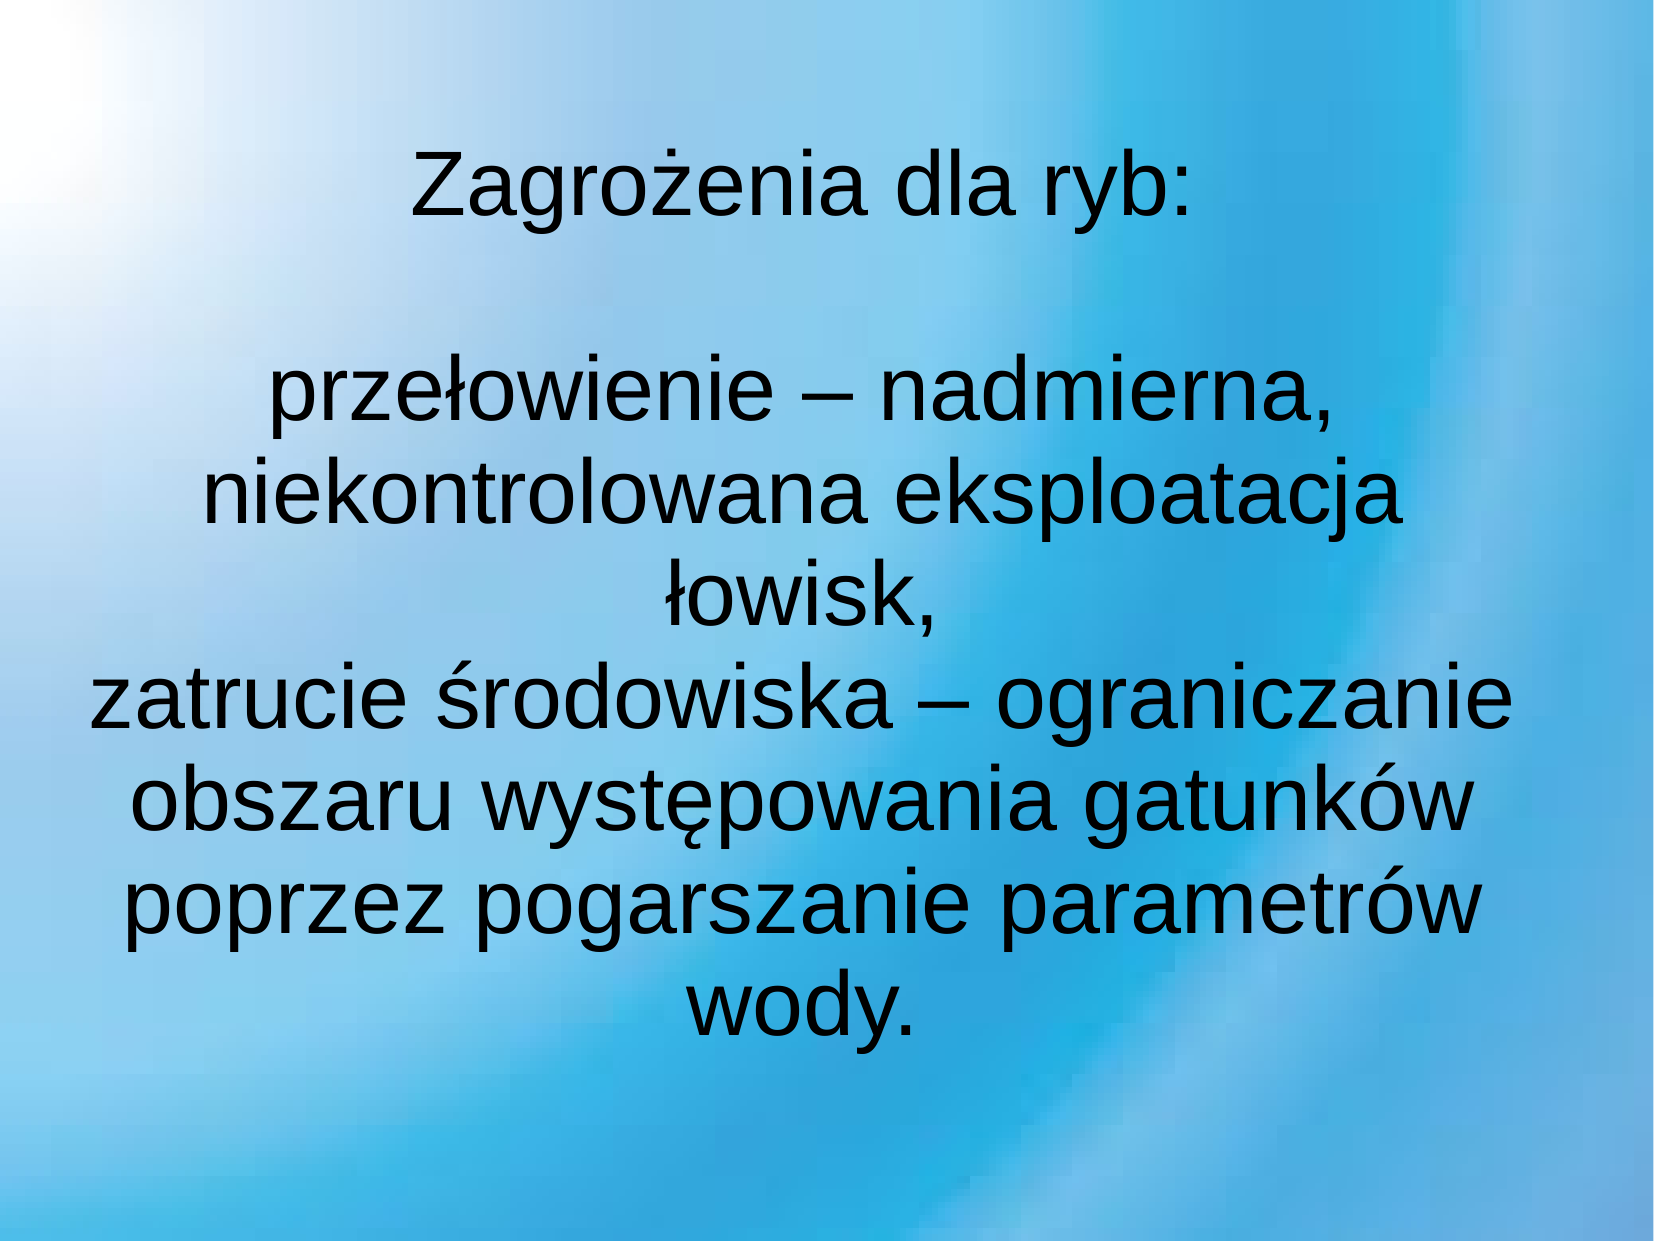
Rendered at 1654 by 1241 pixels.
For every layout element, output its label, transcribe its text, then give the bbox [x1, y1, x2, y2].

title Zagrożenia dla ryb: przełowienie – nadmierna, niekontrolowana eksploatacja łowisk, zatrucie środowiska – ograniczanie obszaru występowania gatunków poprzez pogarszanie parametrów wody. [59, 132, 1548, 1056]
picture [0, 0, 1654, 1241]
